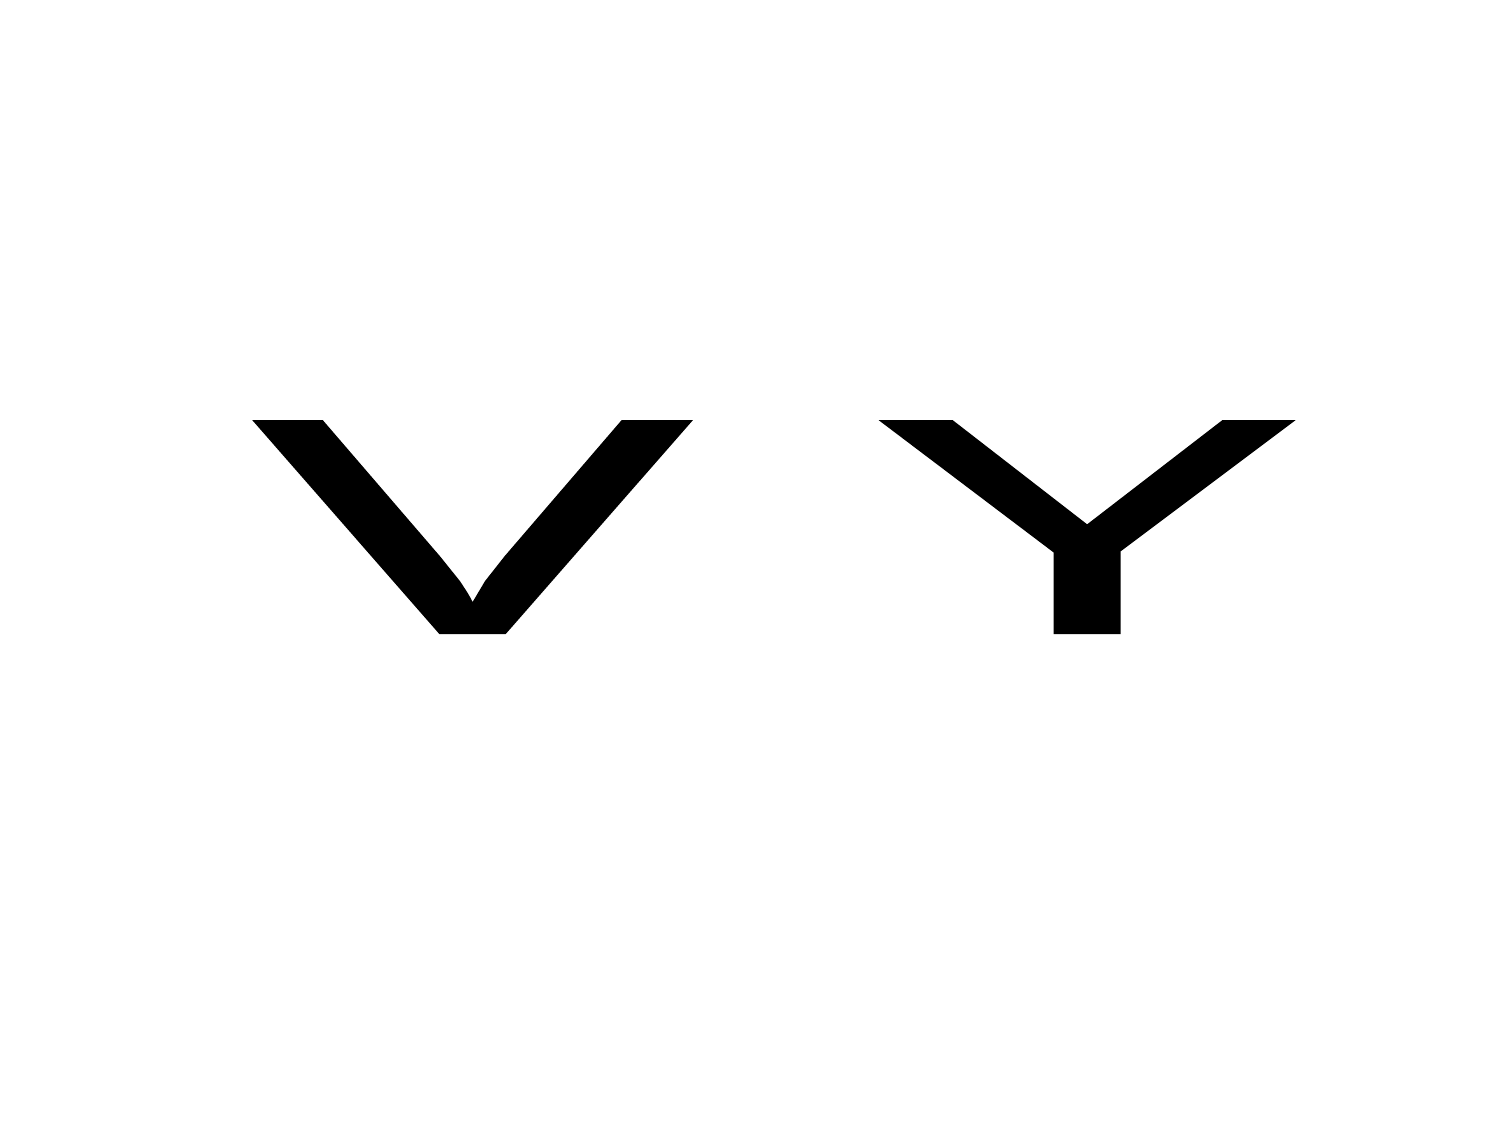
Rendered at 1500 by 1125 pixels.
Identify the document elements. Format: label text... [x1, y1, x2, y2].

text_box V Y [880, 420, 1294, 634]
text_box V Y [253, 420, 692, 634]
